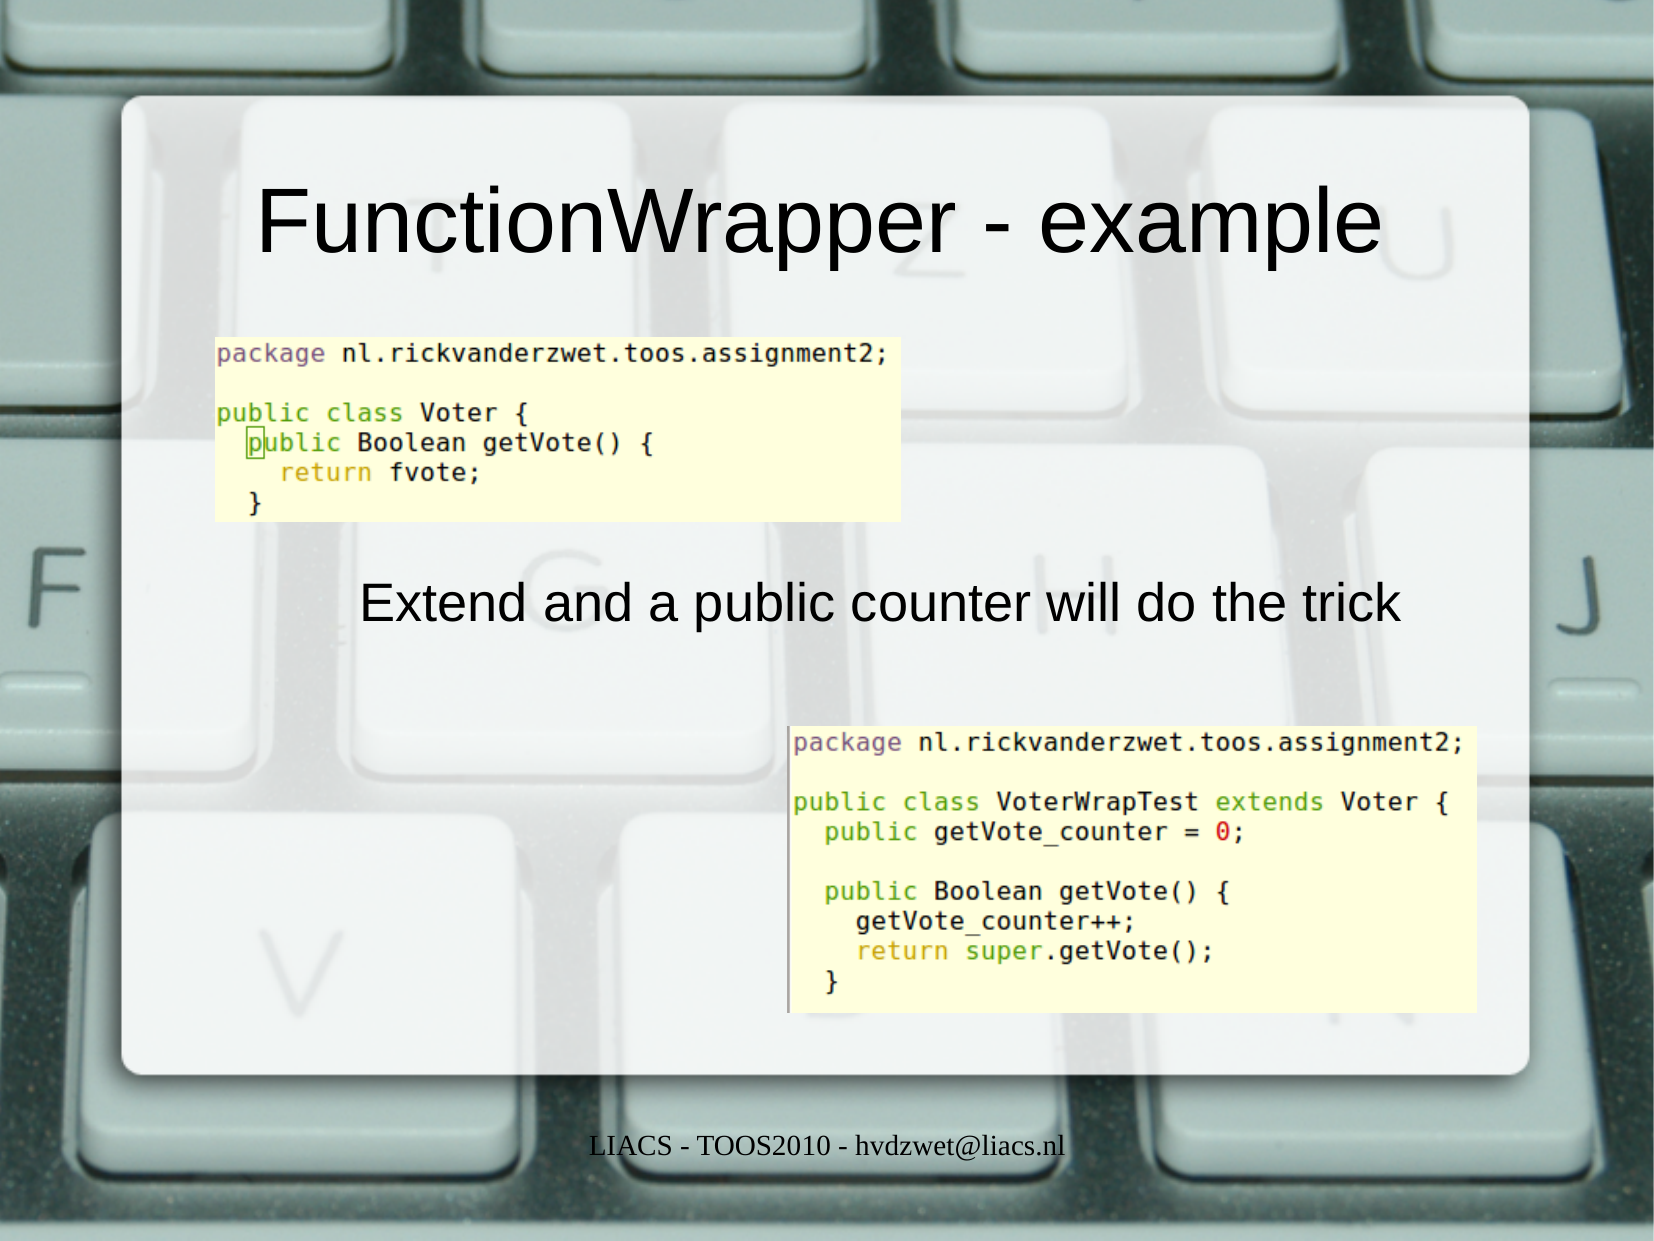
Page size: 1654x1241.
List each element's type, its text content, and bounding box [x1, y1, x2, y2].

picture [0, 0, 1654, 1241]
text_box Extend and a public counter will do the trick [337, 580, 1426, 641]
title FunctionWrapper - example [135, 125, 1506, 318]
